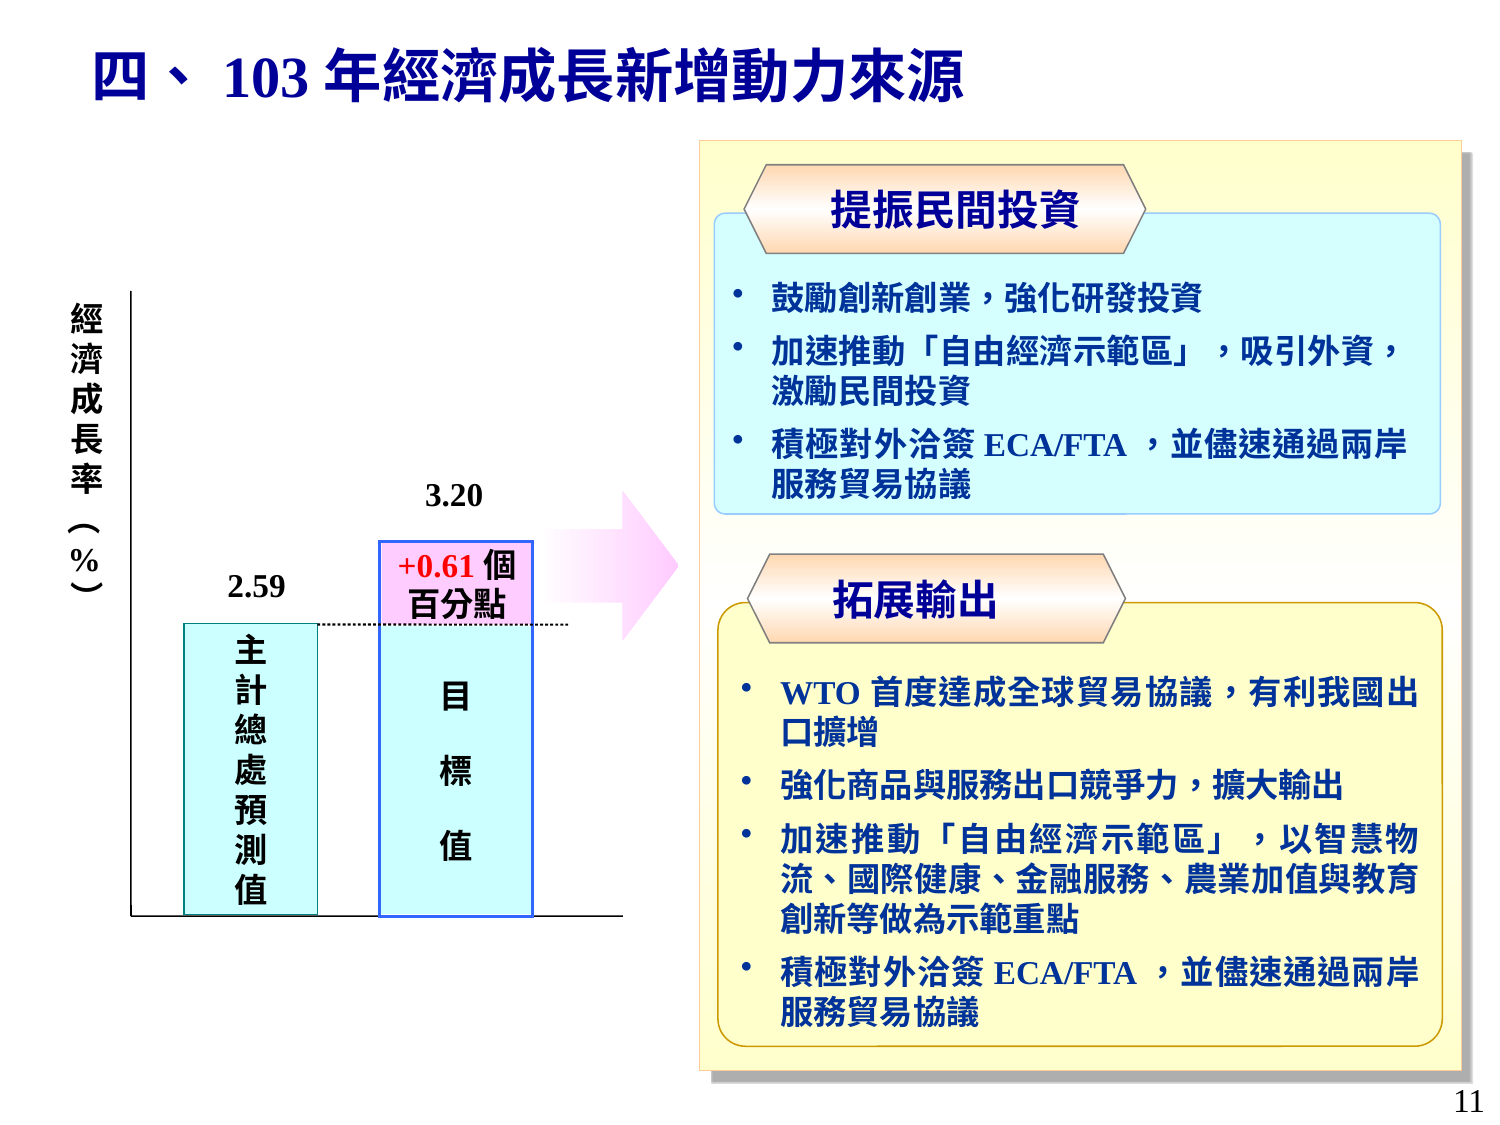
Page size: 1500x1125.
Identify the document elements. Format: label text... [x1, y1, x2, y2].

text_box 鼓勵創新創業，強化研發投資 加速推動「自由經濟示範區」，吸引外資，激勵民間投資 積極對外洽簽ECA/FTA，並儘速通過兩岸服務貿易協議 [714, 213, 1441, 515]
text_box WTO首度達成全球貿易協議，有利我國出口擴增 強化商品與服務出口競爭力，擴大輸出 加速推動「自由經濟示範區」，以智慧物流、國際健康、金融服務、農業加值與教育創新等做為示範重點 積極對外洽簽ECA/FTA，並儘速通過兩岸服務貿易協議 [717, 602, 1443, 1047]
text_box <編號> [1149, 1060, 1500, 1125]
text_box 3.20 [405, 465, 504, 521]
text_box +0.61個 百分點 [381, 543, 531, 625]
text_box 四、103年經濟成長新增動力來源 [76, 39, 1003, 118]
text_box 2.59 [207, 557, 306, 612]
text_box [699, 140, 1462, 1071]
text_box [536, 491, 679, 641]
text_box 拓展輸出 [747, 554, 1126, 643]
text_box 提振民間投資 [744, 164, 1146, 254]
text_box 經濟成長率︵%︶ [53, 290, 122, 625]
text_box 主 計 總 處 預 測 值 [184, 623, 318, 915]
text_box 目 標 值 [381, 626, 531, 914]
